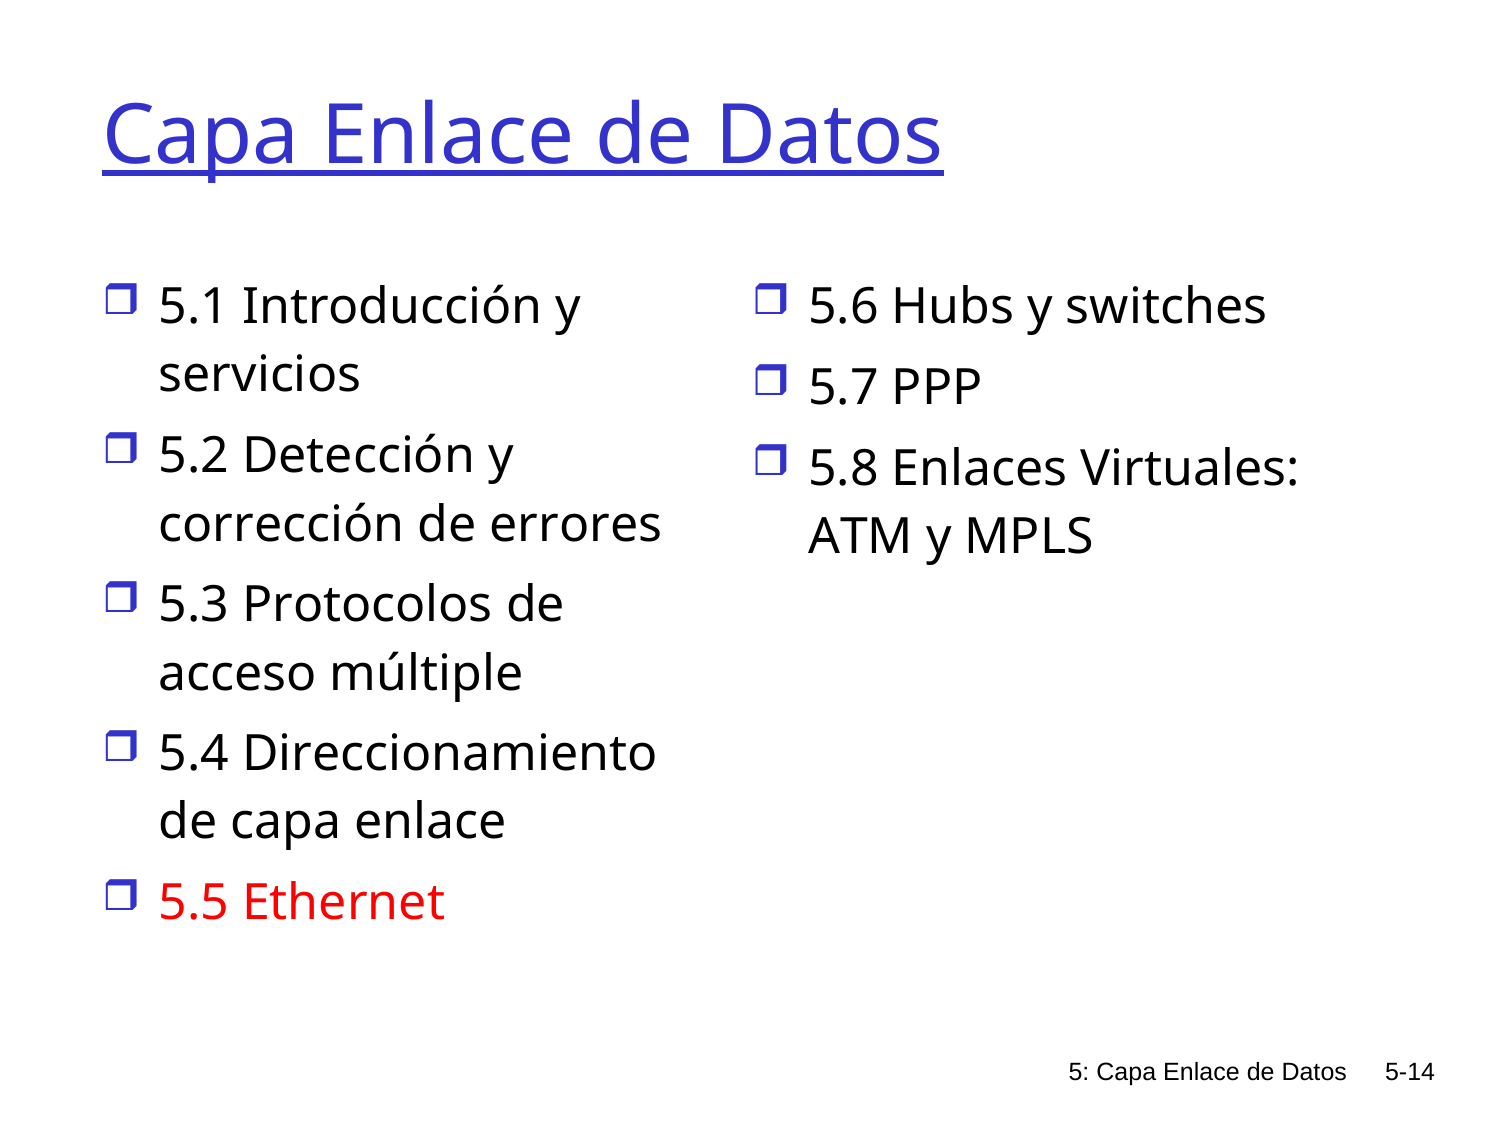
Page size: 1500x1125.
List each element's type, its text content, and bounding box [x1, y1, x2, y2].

title Capa Enlace de Datos [87, 37, 1363, 225]
list 5.6 Hubs y switches 5.7 PPP 5.8 Enlaces Virtuales: ATM y MPLS [737, 262, 1403, 1026]
list 5.1 Introducción y servicios 5.2 Detección y corrección de errores 5.3 Protocolos de acceso múltiple 5.4 Direccionamiento de capa enlace 5.5 Ethernet [87, 262, 713, 1026]
